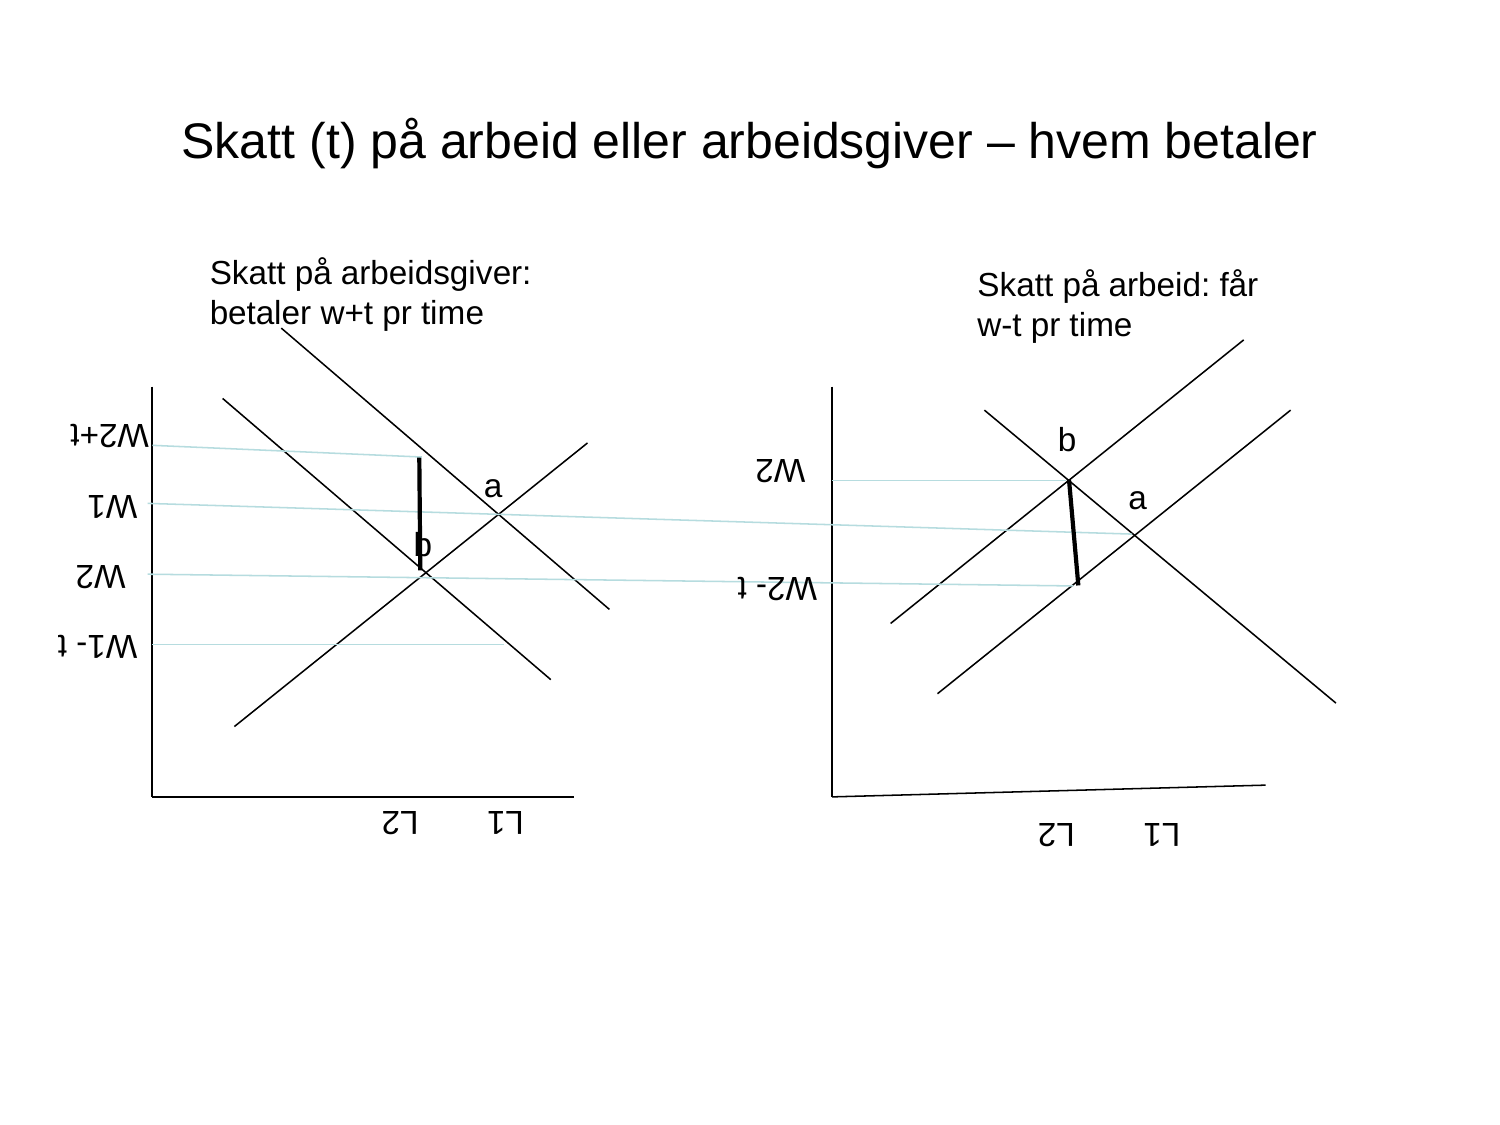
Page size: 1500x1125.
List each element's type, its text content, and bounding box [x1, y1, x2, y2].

text_box a [468, 457, 518, 513]
text_box a [1113, 468, 1163, 525]
text_box b [1042, 410, 1092, 466]
text_box b [398, 515, 448, 572]
text_box L2 [1019, 808, 1090, 865]
text_box L1 [468, 796, 540, 853]
text_box W2 [738, 445, 821, 501]
text_box W2 [46, 550, 141, 607]
text_box W2- t [714, 562, 833, 618]
text_box W1 [58, 480, 153, 536]
text_box Skatt på arbeidsgiver: betaler w+t pr time [194, 243, 594, 339]
text_box Skatt på arbeid: får w-t pr time [962, 255, 1303, 351]
text_box L2 [363, 796, 434, 853]
text_box W2+t [23, 410, 165, 466]
text_box W1- t [23, 621, 153, 677]
title Skatt (t) på arbeid eller arbeidsgiver – hvem betaler [75, 45, 1426, 233]
text_box L1 [1125, 808, 1196, 865]
